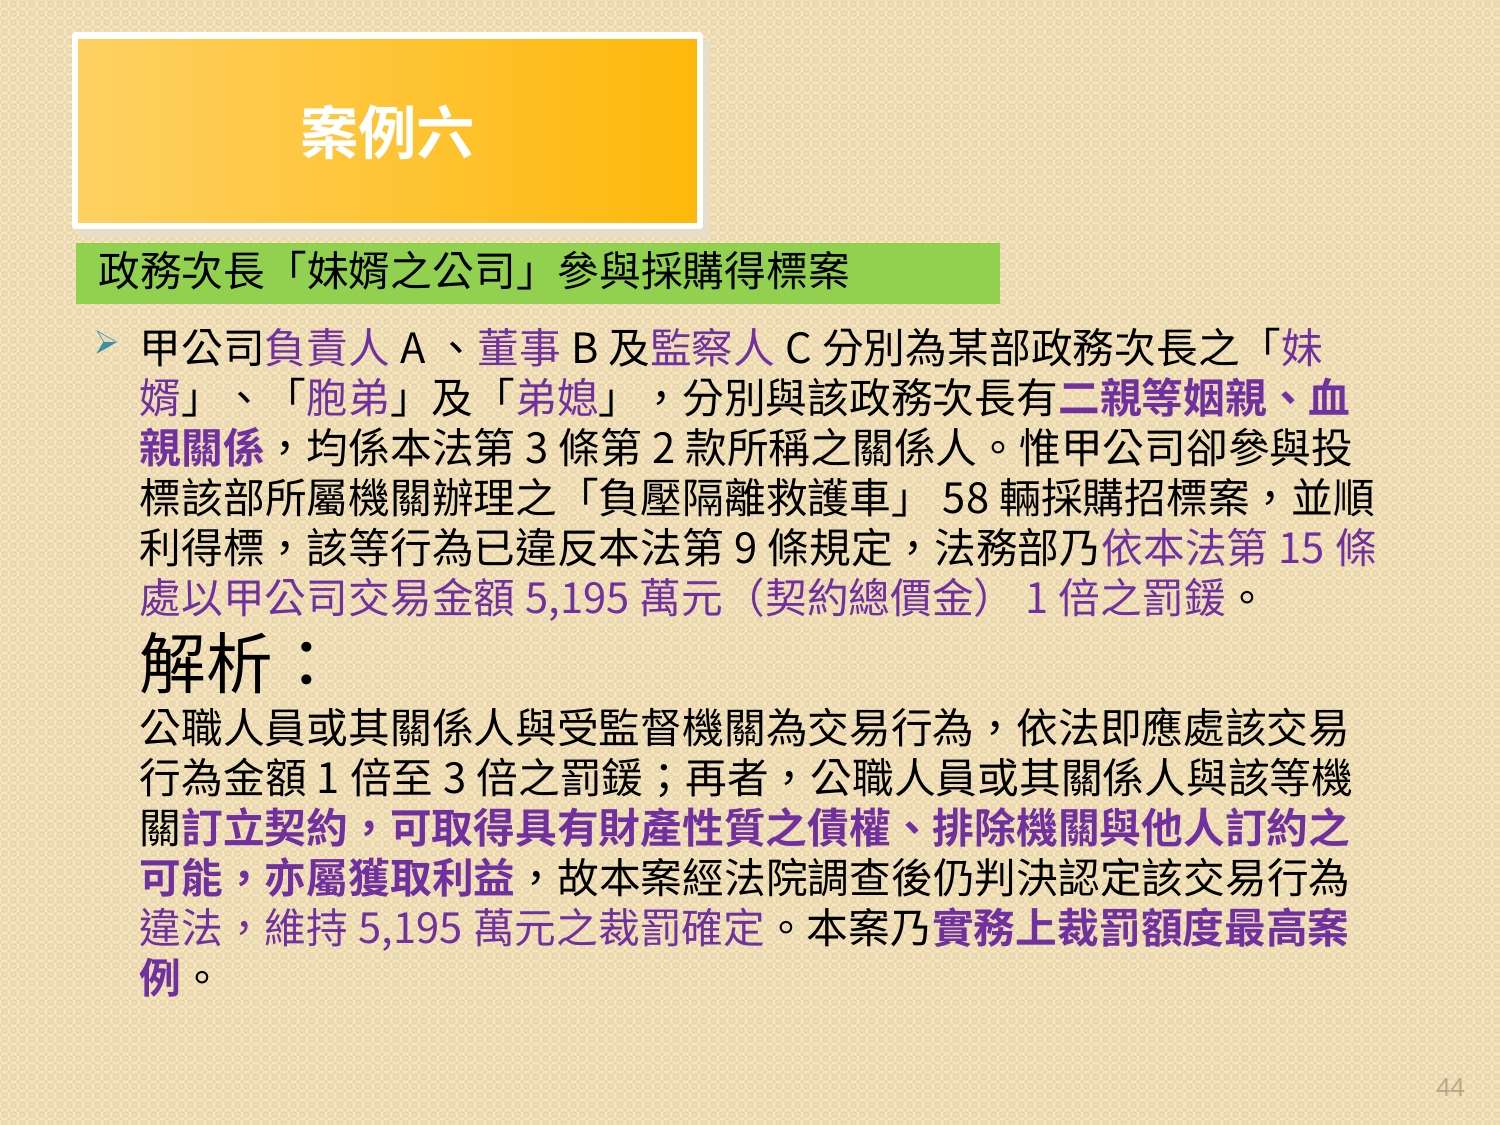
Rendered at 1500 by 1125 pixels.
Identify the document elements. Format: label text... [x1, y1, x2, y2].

picture [0, 0, 1500, 1125]
title 案例六 [75, 35, 700, 227]
list 甲公司負責人A、董事B及監察人C分別為某部政務次長之「妹婿」、「胞弟」及「弟媳」，分別與該政務次長有二親等姻親、血親關係，均係本法第3條第2款所稱之關係人。惟甲公司卻參與投標該部所屬機關辦理之「負壓隔離救護車」58輛採購招標案，並順利得標，該等行為已違反本法第9條規定，法務部乃依本法第15條處以甲公司交易金額5,195萬元（契約總價金）1倍之罰鍰。 解析： 公職人員或其關係人與受監督機關為交易行為，依法即應處該交易行為金額1倍至3倍之罰鍰；再者，公職人員或其關係人與該等機關訂立契約，可取得具有財產性質之債權、排除機關與他人訂約之可能，亦屬獲取利益，故本案經法院調查後仍判決認定該交易行為違法，維持5,195萬元之裁罰確定。本案乃實務上裁罰額度最高案例。 [64, 314, 1403, 1005]
slide_number <編號> [1413, 1034, 1488, 1113]
list 政務次長「妹婿之公司」參與採購得標案 [76, 243, 1000, 304]
